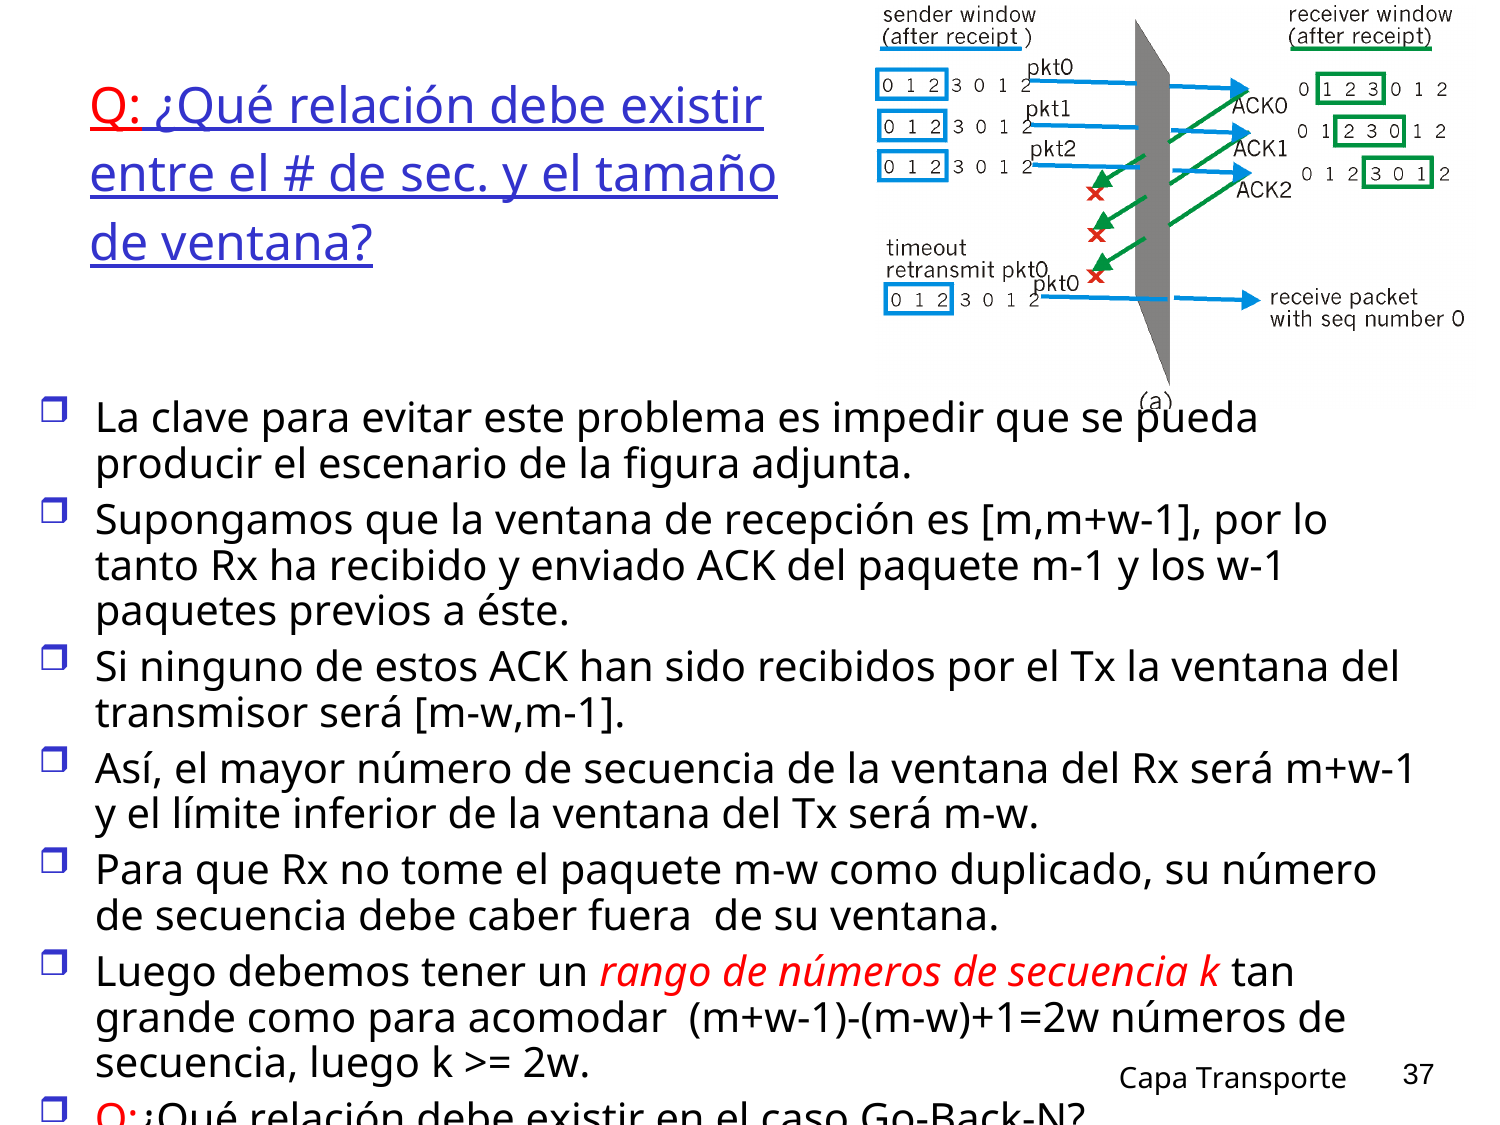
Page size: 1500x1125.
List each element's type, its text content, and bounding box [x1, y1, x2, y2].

picture [875, 5, 1476, 410]
title Q: ¿Qué relación debe existir entre el # de sec. y el tamaño de ventana? [75, 78, 838, 335]
list La clave para evitar este problema es impedir que se pueda producir el escenario de la figura adjunta. Supongamos que la ventana de recepción es [m,m+w-1], por lo tanto Rx ha recibido y enviado ACK del paquete m-1 y los w-1 paquetes previos a éste. Si ninguno de estos ACK han sido recibidos por el Tx la ventana del transmisor será [m-w,m-1]. Así, el mayor número de secuencia de la ventana del Rx será m+w-1 y el límite inferior de la ventana del Tx será m-w. Para que Rx no tome el paquete m-w como duplicado, su número de secuencia debe caber fuera de su ventana. Luego debemos tener un rango de números de secuencia k tan grande como para acomodar (m+w-1)-(m-w)+1=2w números de secuencia, luego k >= 2w. Q:¿Qué relación debe existir en el caso Go-Back-N? [24, 388, 1437, 1077]
